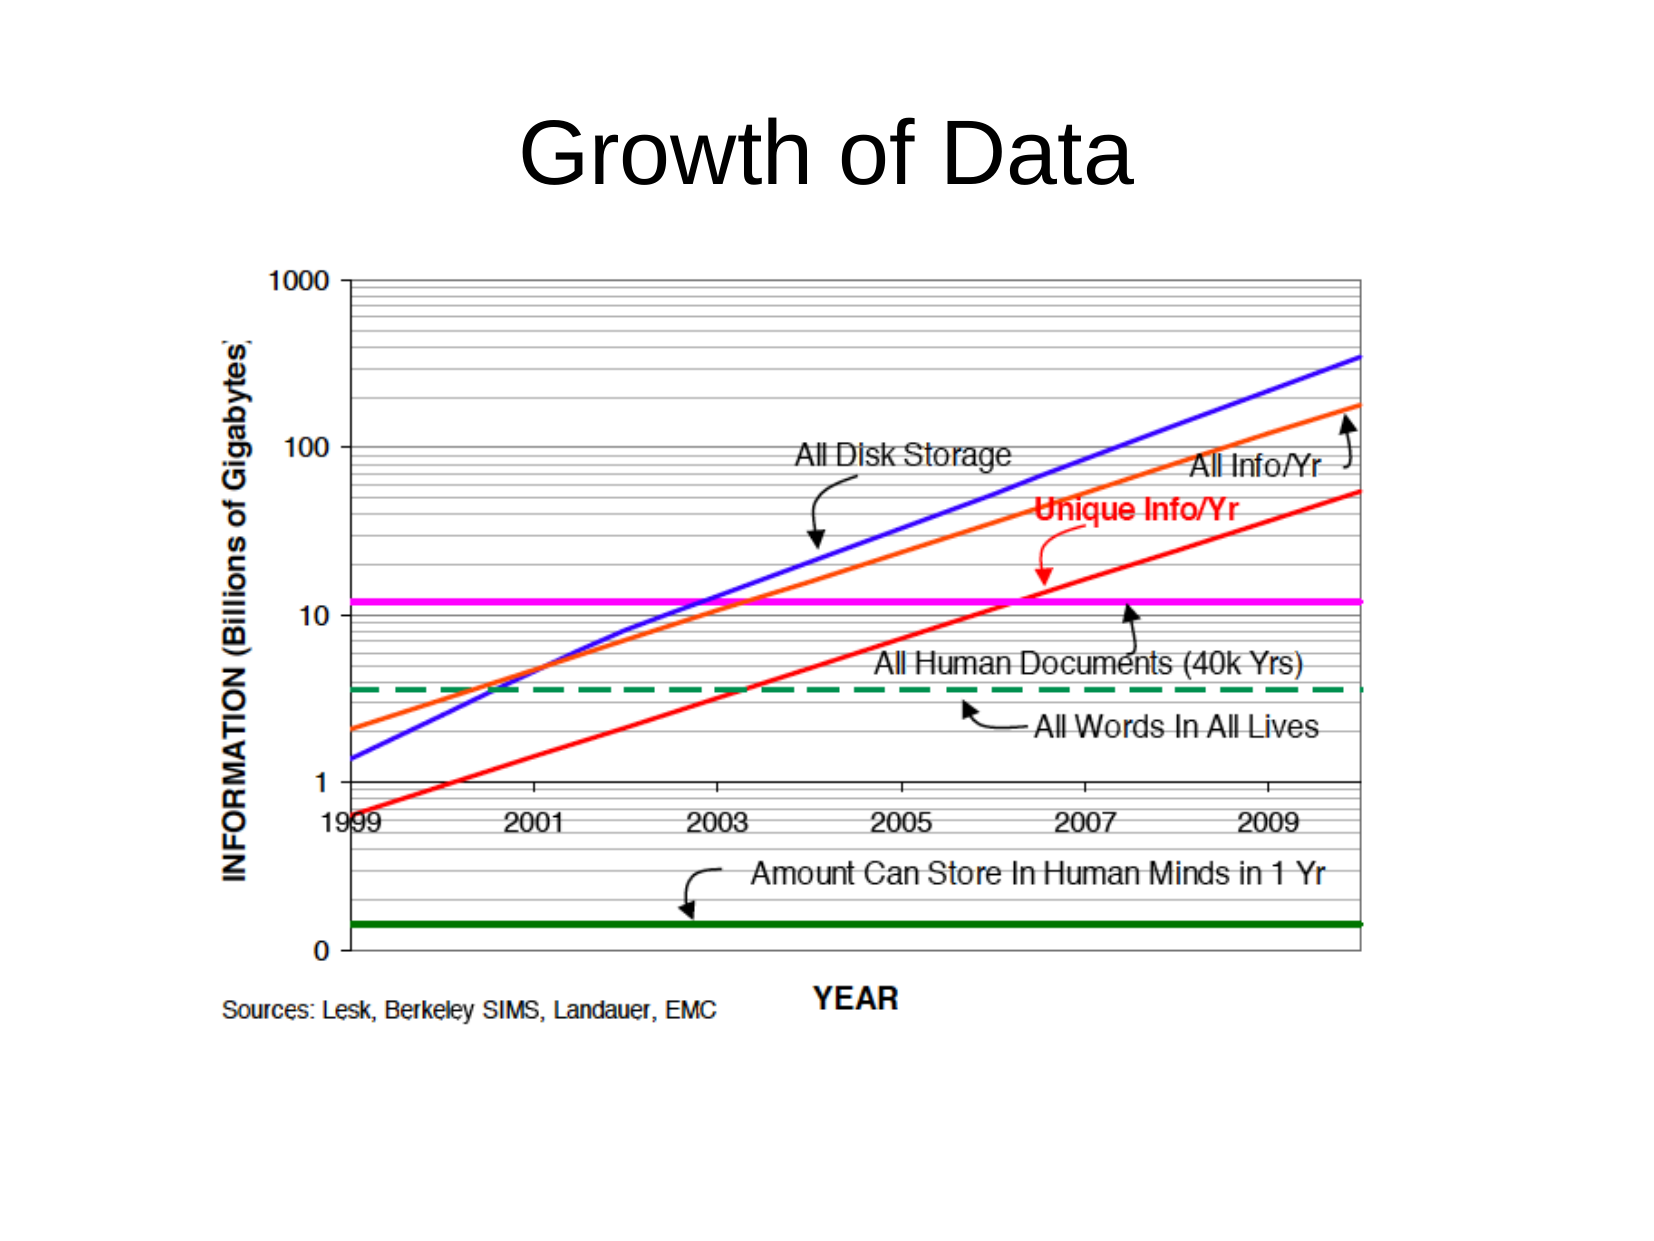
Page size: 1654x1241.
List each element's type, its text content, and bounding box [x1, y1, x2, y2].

picture [171, 258, 1420, 1057]
title Growth of Data [82, 49, 1571, 257]
